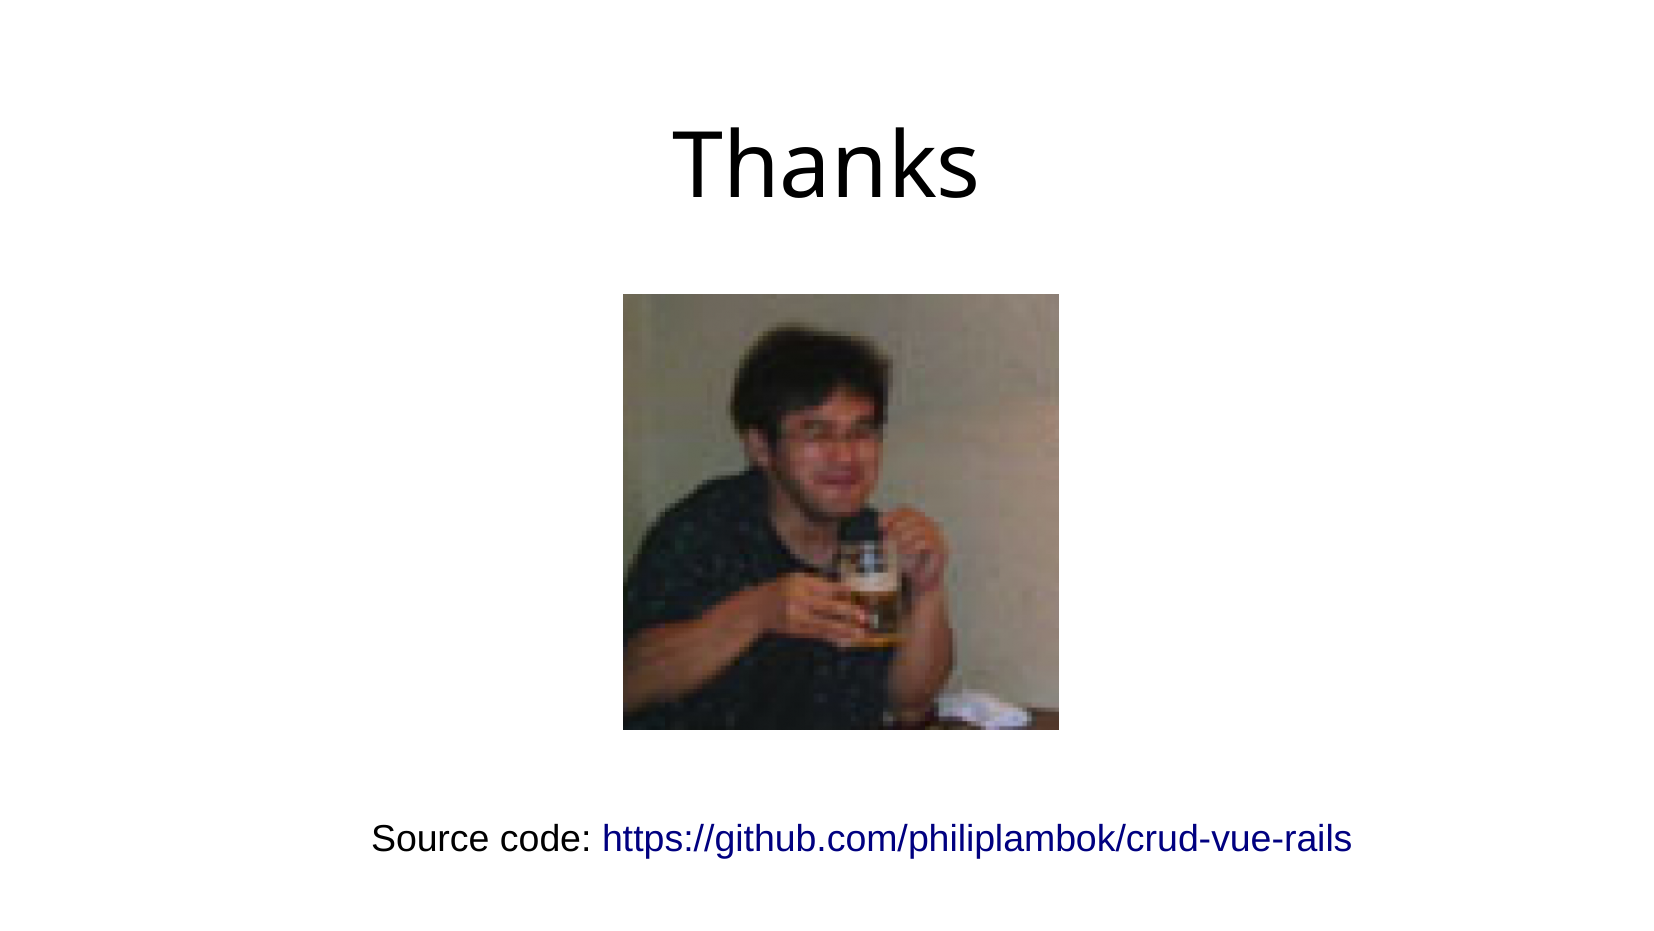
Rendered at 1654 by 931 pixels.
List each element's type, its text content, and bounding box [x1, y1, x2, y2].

title Thanks [82, 84, 1571, 240]
text_box Source code: https://github.com/philiplambok/crud-vue-rails [356, 810, 1381, 871]
picture [623, 294, 1059, 730]
